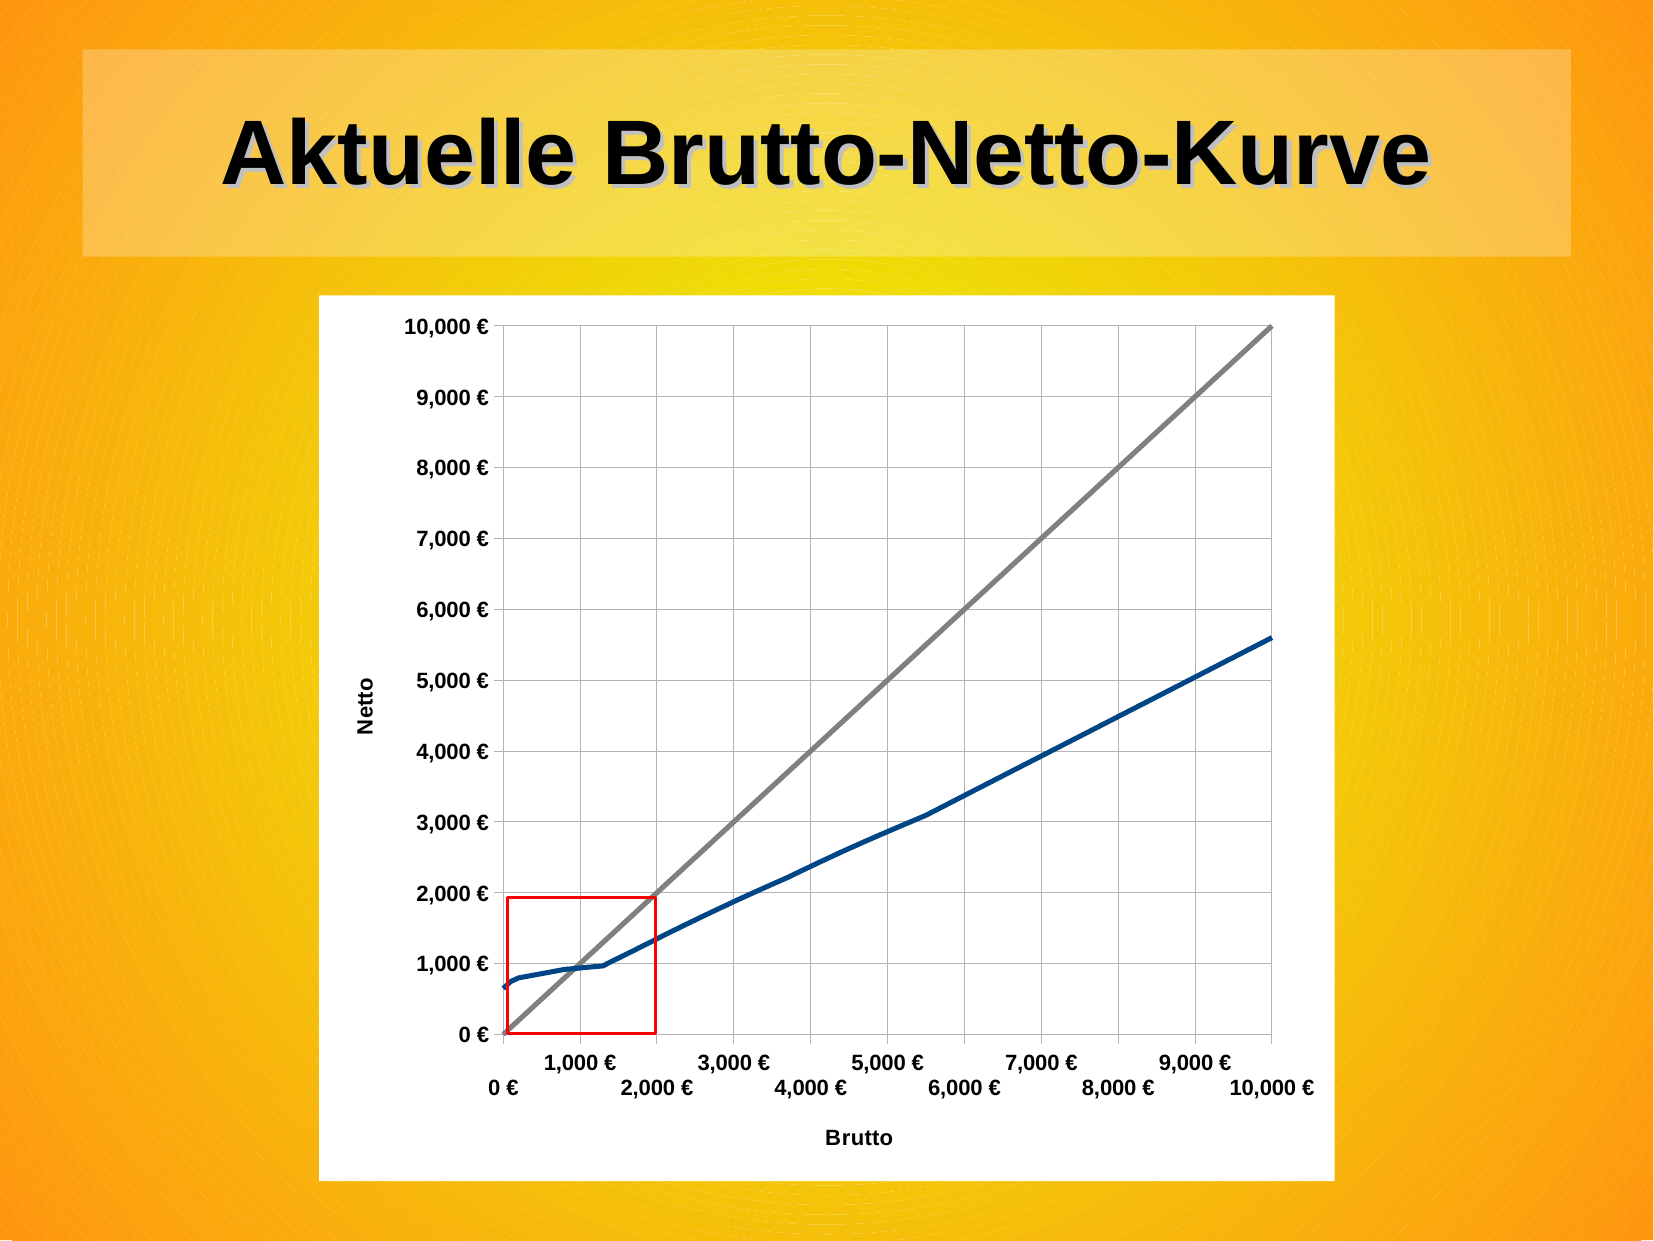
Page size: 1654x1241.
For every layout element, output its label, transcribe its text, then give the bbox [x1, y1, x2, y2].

title Aktuelle Brutto-Netto-Kurve [82, 49, 1571, 257]
chart [319, 295, 1335, 1182]
